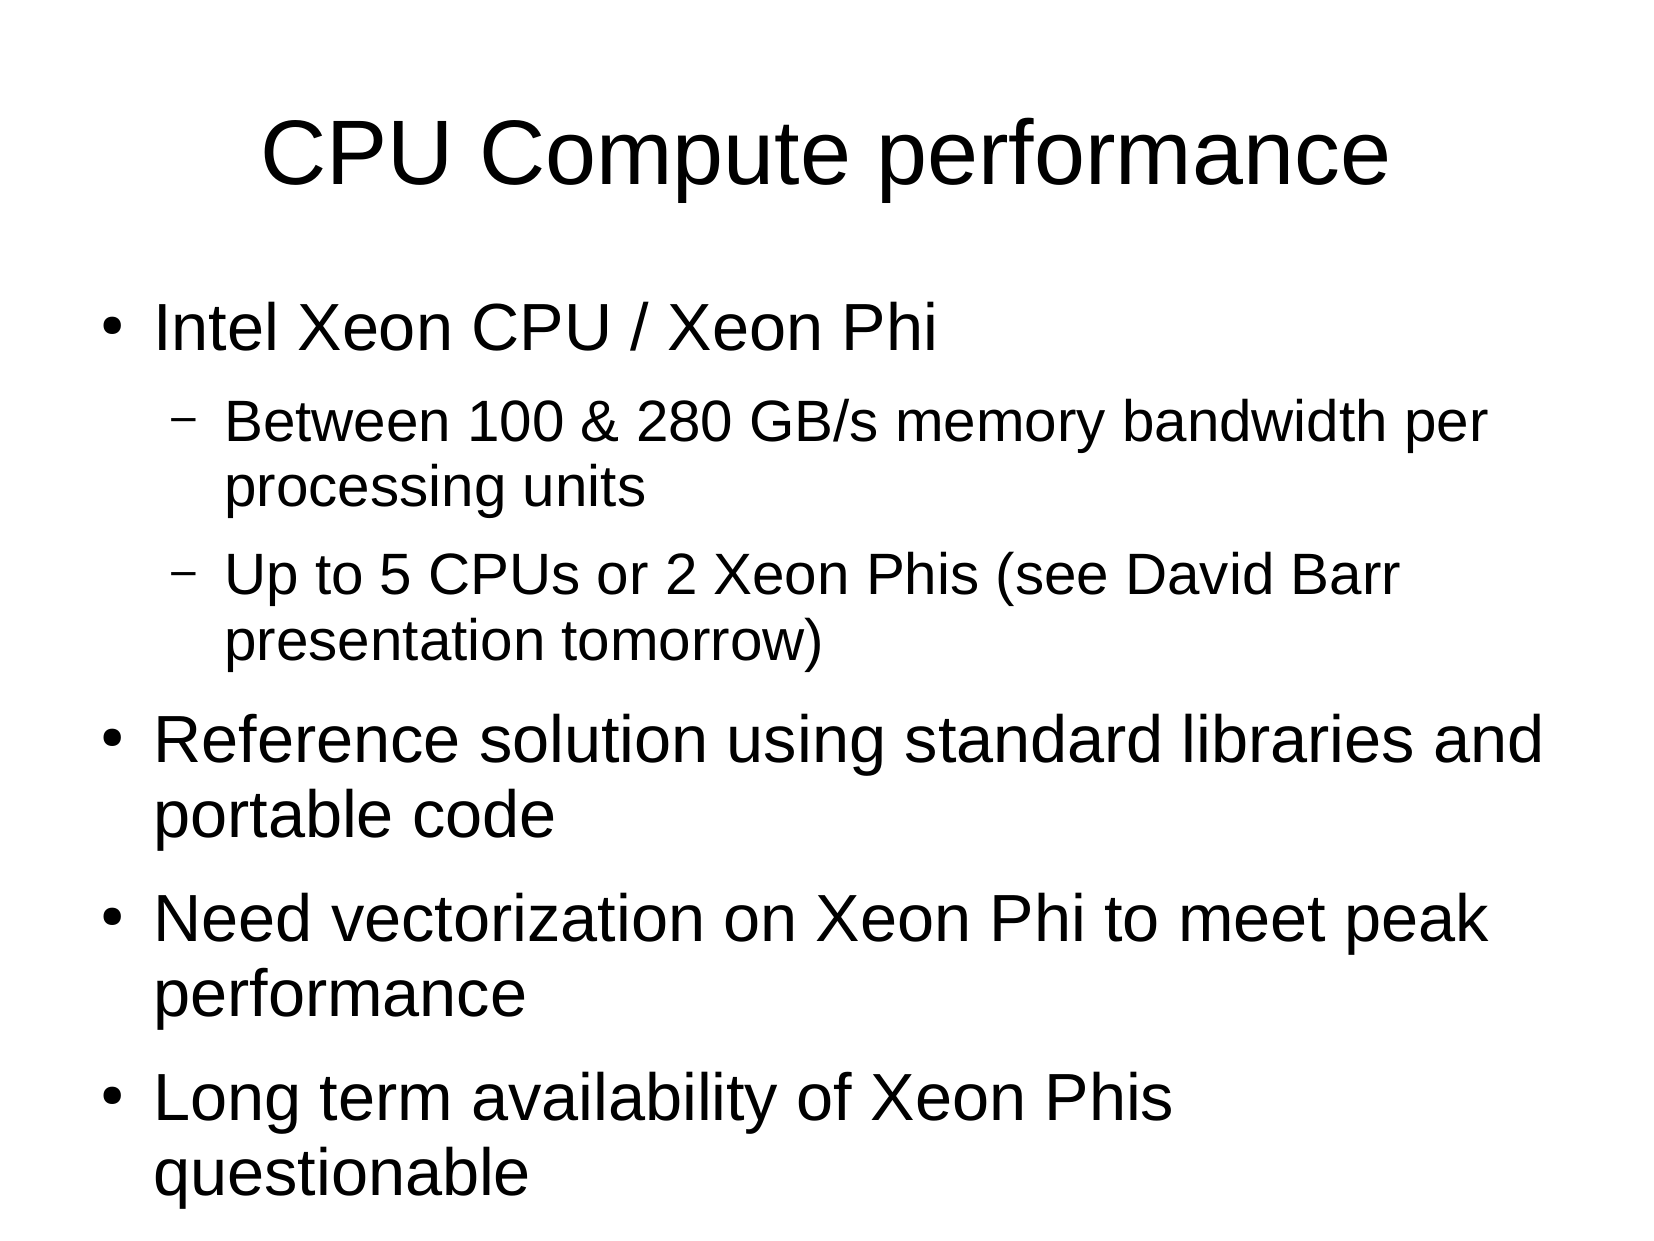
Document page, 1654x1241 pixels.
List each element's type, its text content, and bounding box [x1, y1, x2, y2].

title CPU Compute performance [82, 49, 1571, 257]
list Intel Xeon CPU / Xeon Phi Between 100 & 280 GB/s memory bandwidth per processing units Up to 5 CPUs or 2 Xeon Phis (see David Barr presentation tomorrow) Reference solution using standard libraries and portable code Need vectorization on Xeon Phi to meet peak performance Long term availability of Xeon Phis questionable [82, 290, 1571, 1230]
